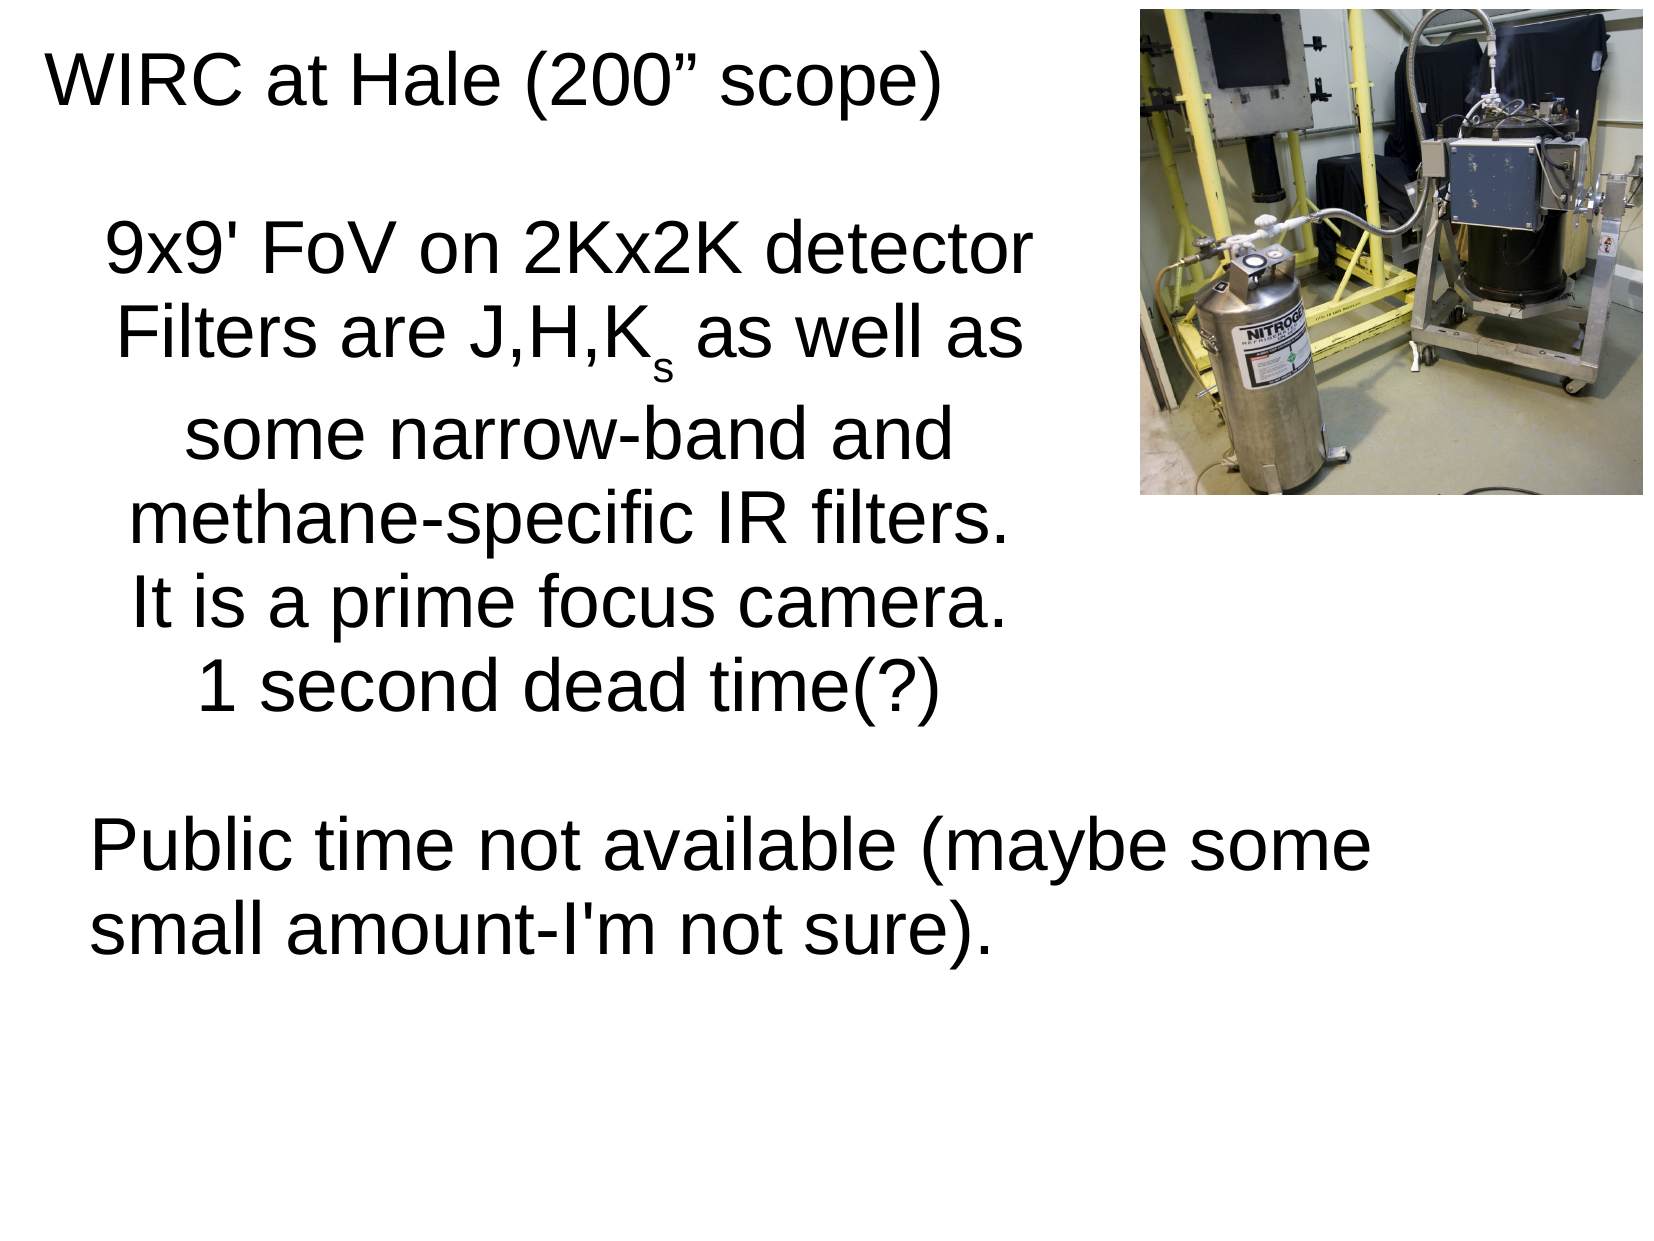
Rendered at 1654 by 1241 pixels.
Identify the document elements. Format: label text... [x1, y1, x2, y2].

text_box WIRC at Hale (200” scope) 9x9' FoV on 2Kx2K detector Filters are J,H,Ks as well as some narrow-band and methane-specific IR filters. It is a prime focus camera. 1 second dead time(?) [30, 30, 1111, 735]
text_box Public time not available (maybe some small amount-I'm not sure). [75, 795, 1546, 978]
picture [1140, 9, 1643, 496]
